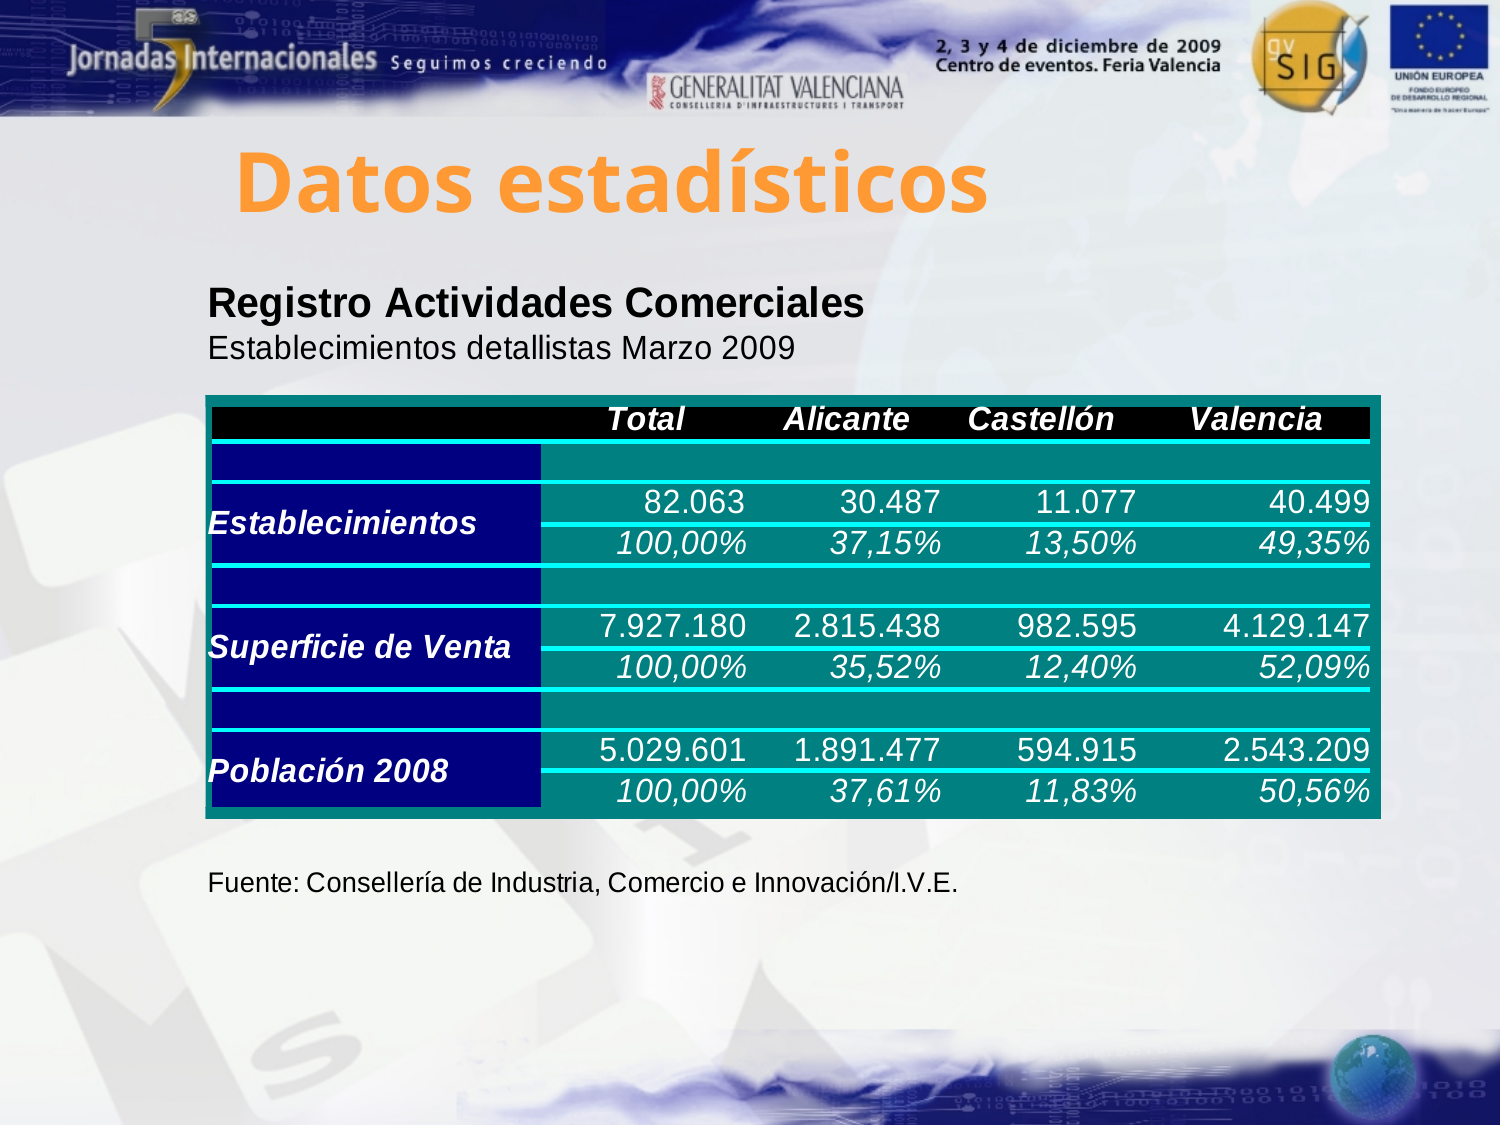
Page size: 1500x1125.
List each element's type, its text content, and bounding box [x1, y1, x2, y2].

chart [205, 276, 1382, 971]
picture [0, 0, 1500, 1125]
text_box Datos estadísticos [219, 121, 1495, 247]
